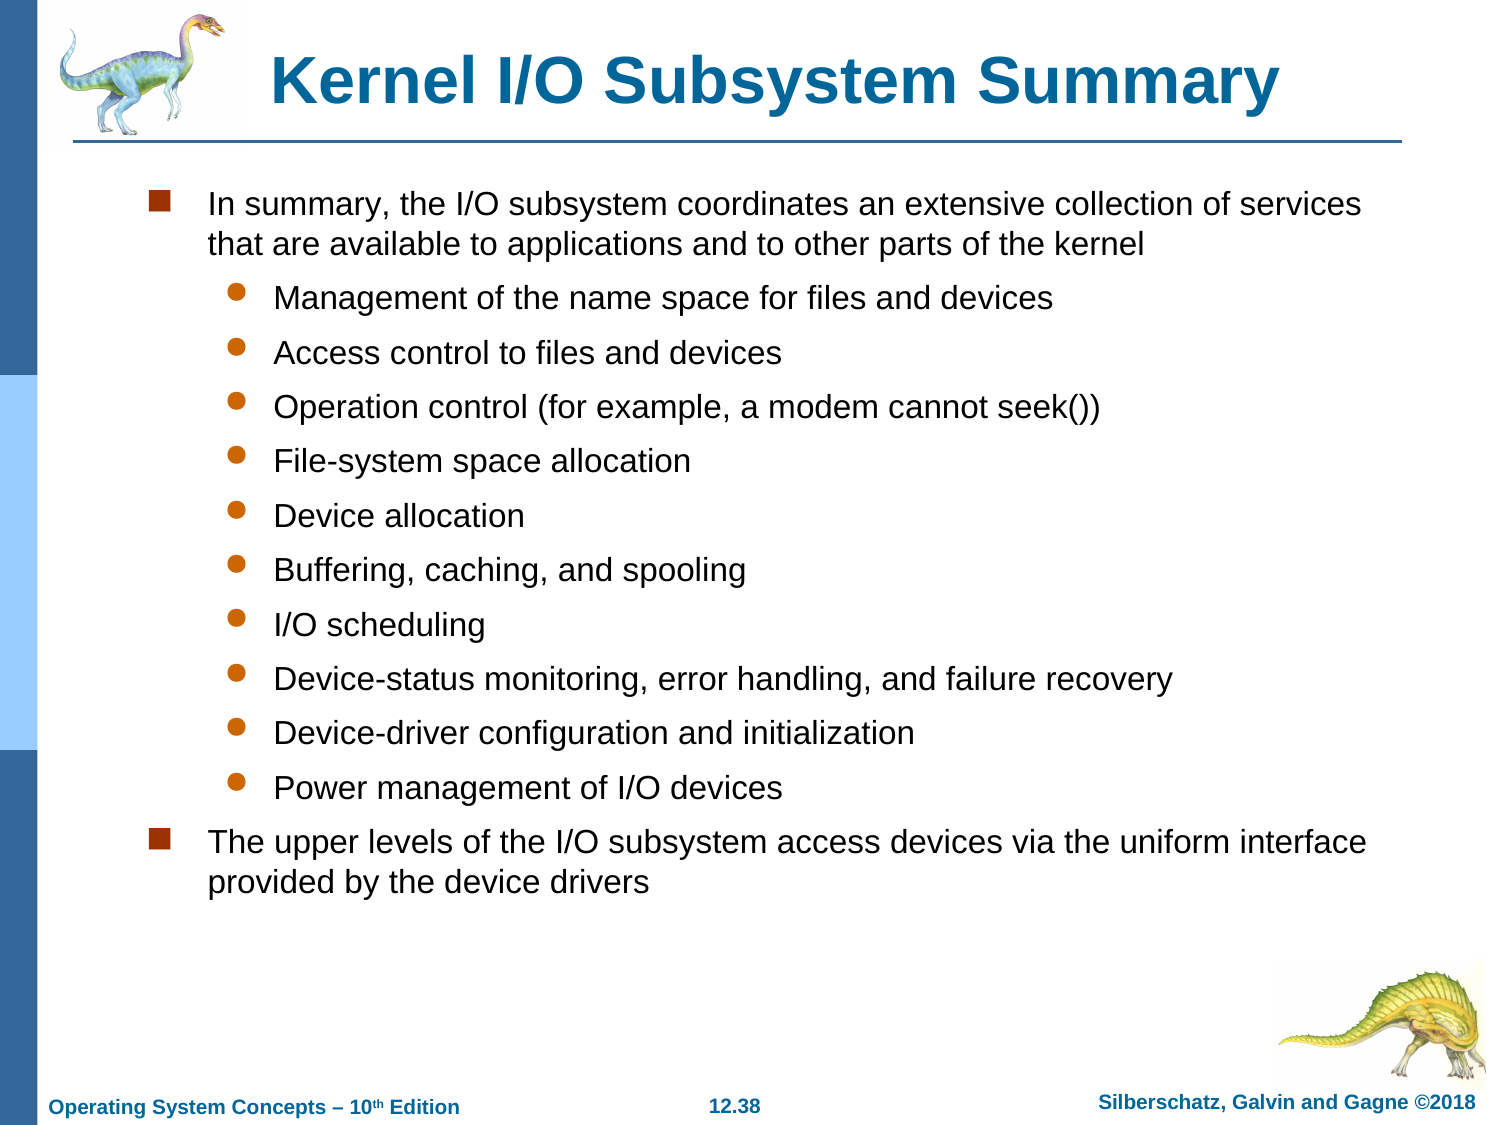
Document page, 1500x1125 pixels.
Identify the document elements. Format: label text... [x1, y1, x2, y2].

picture [1275, 959, 1486, 1090]
picture [1415, 1094, 1423, 1099]
list In summary, the I/O subsystem coordinates an extensive collection of services that are available to applications and to other parts of the kernel Management of the name space for files and devices Access control to files and devices Operation control (for example, a modem cannot seek()) File-system space allocation Device allocation Buffering, caching, and spooling I/O scheduling Device-status monitoring, error handling, and failure recovery Device-driver configuration and initialization Power management of I/O devices The upper levels of the I/O subsystem access devices via the uniform interface provided by the device drivers [136, 174, 1399, 918]
picture [46, 0, 243, 149]
title Kernel I/O Subsystem Summary [127, 29, 1425, 125]
